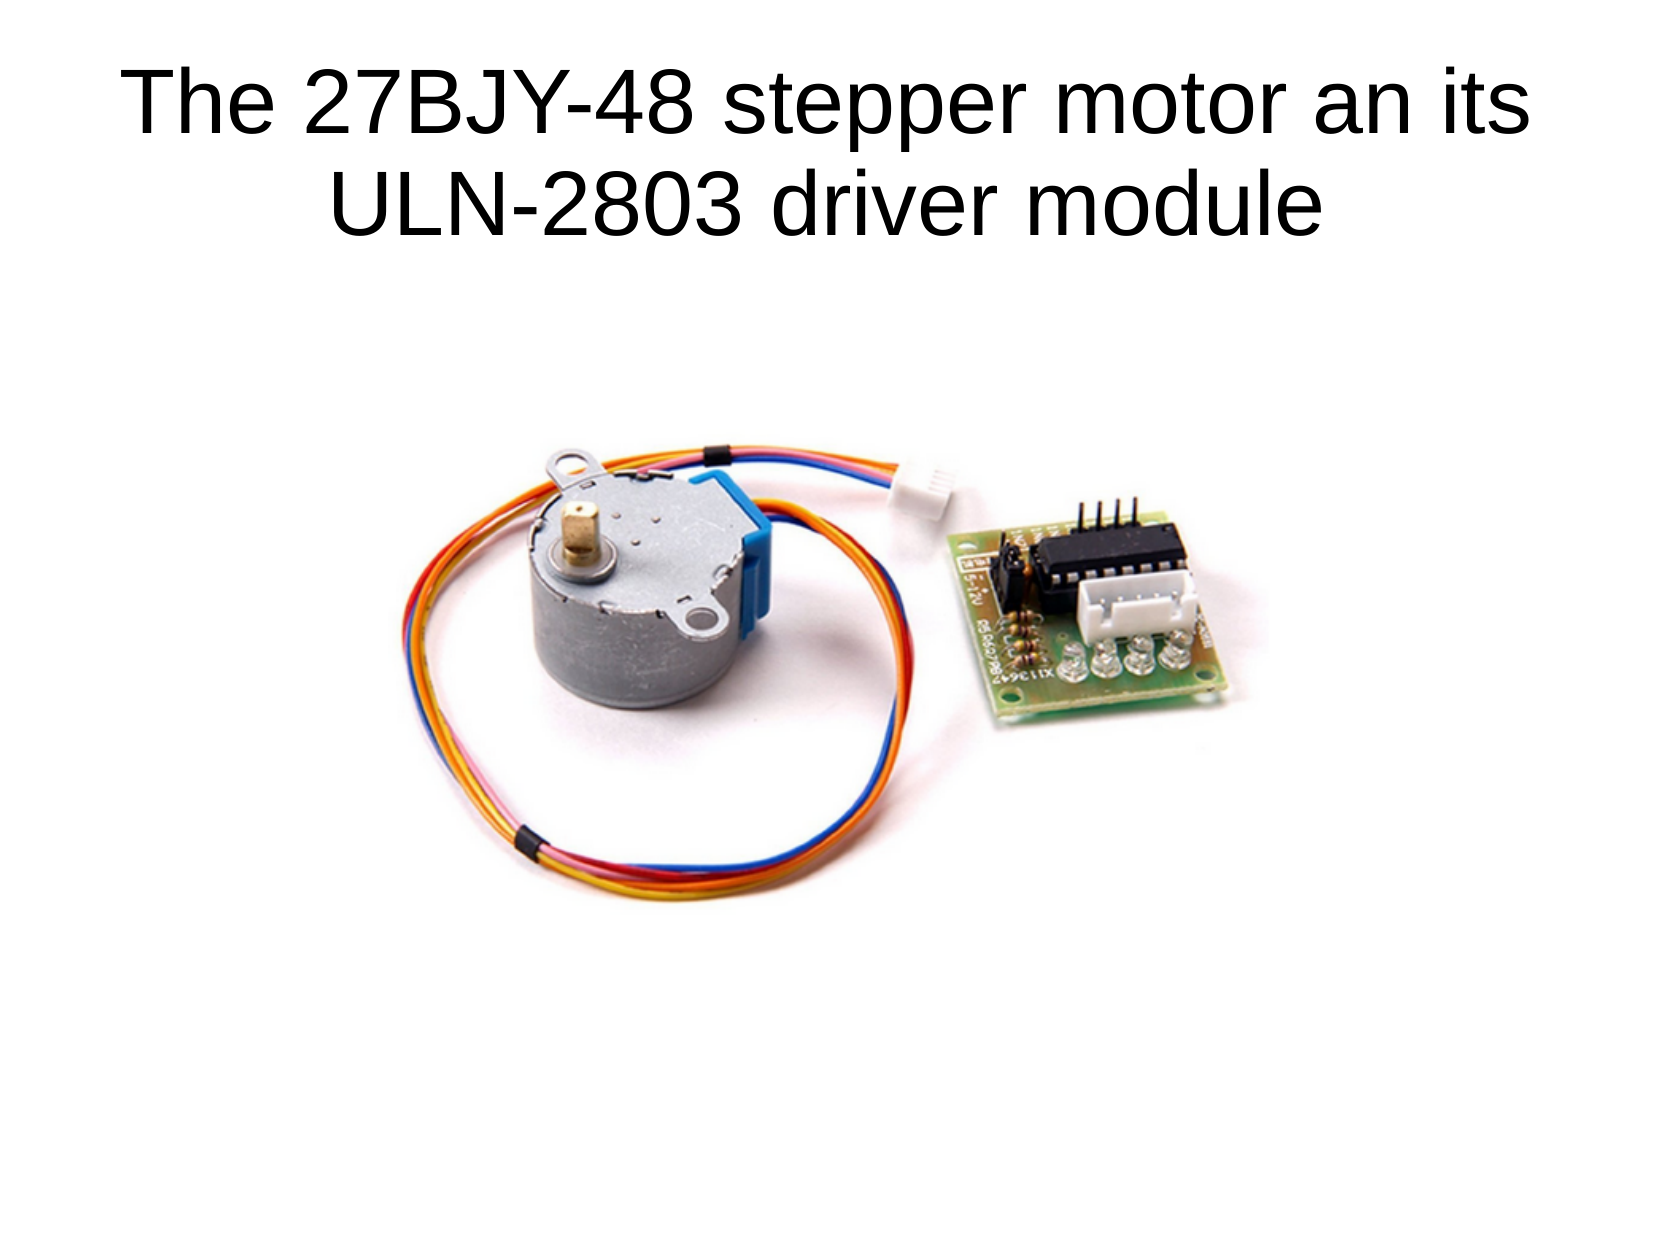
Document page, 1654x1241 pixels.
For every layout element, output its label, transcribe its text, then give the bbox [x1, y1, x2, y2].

picture [268, 290, 1385, 1010]
title The 27BJY-48 stepper motor an its ULN-2803 driver module [82, 49, 1571, 257]
